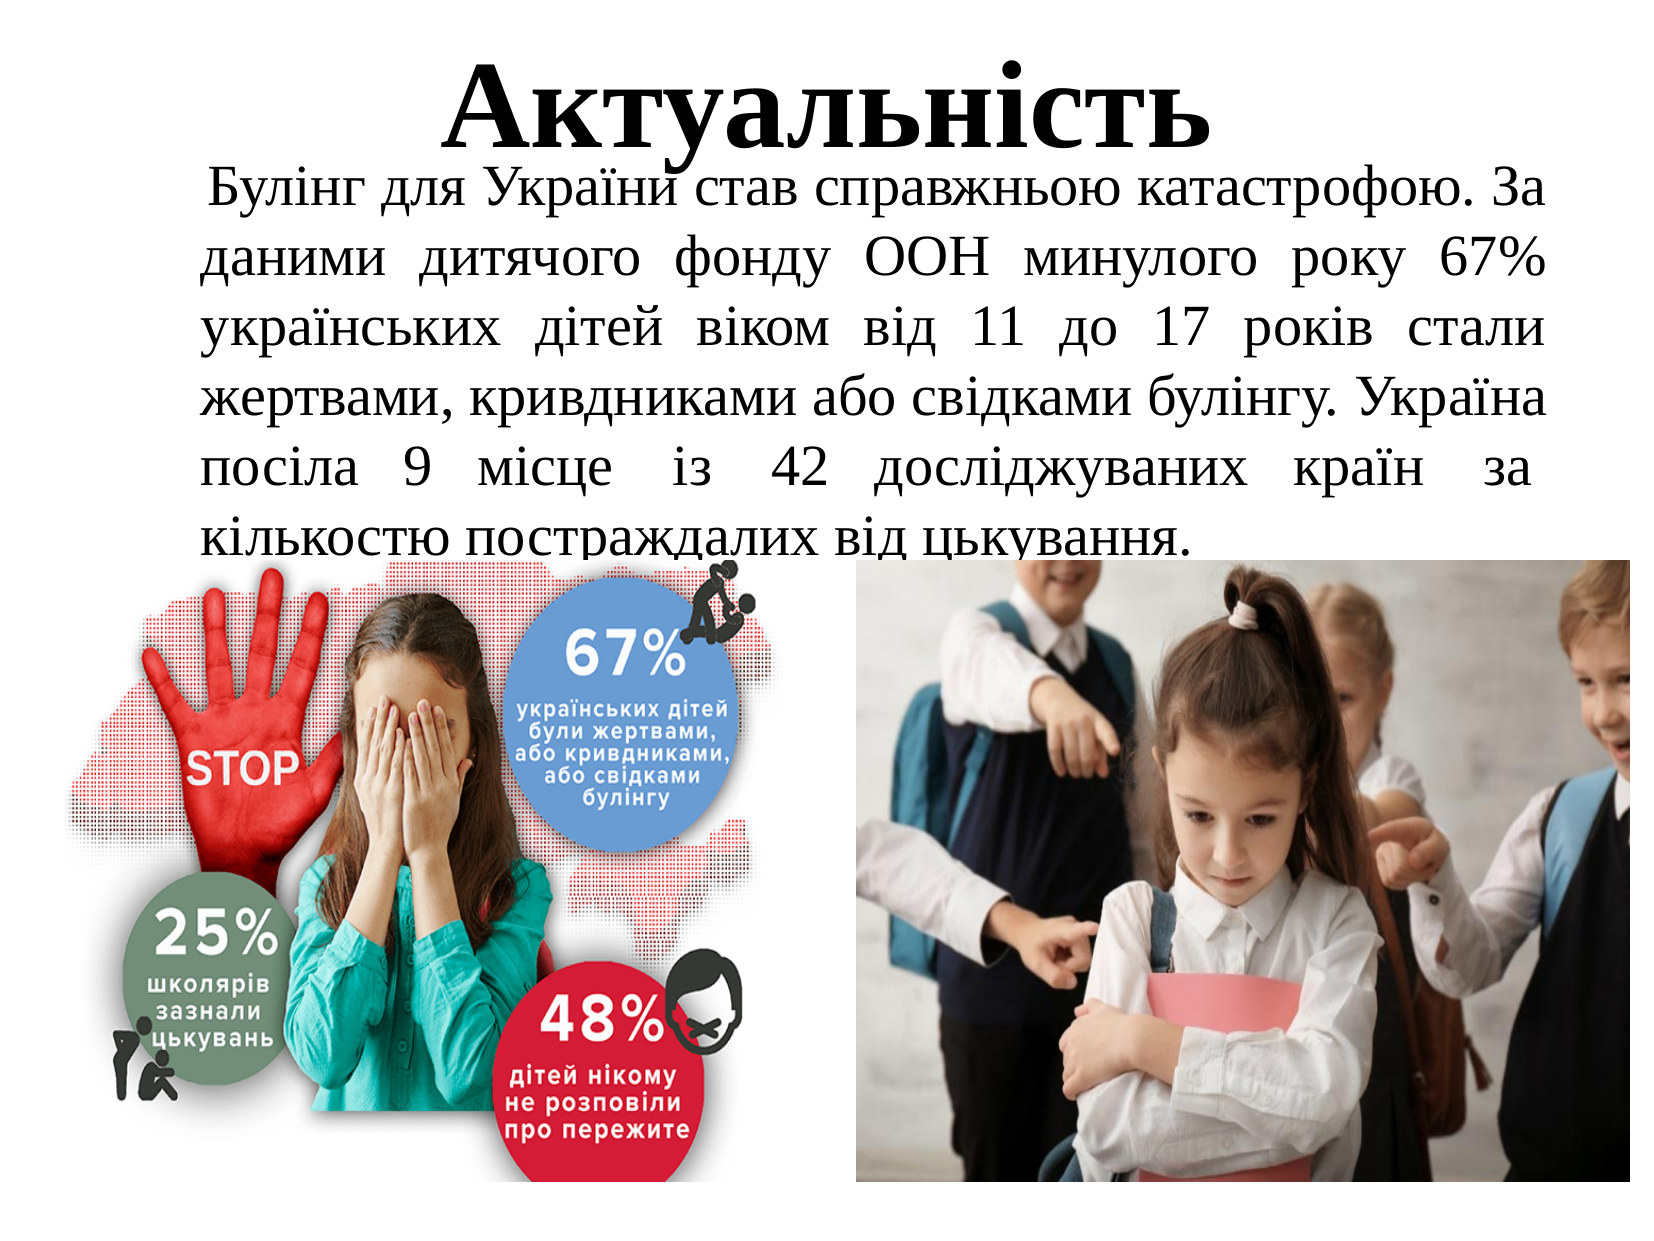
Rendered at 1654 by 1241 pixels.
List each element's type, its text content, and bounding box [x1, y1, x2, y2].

list Булінг для України став справжньою катастрофою. За даними дитячого фонду ООН минулого року 67% українських дітей віком від 11 до 17 років стали жертвами, кривдниками або свідками булінгу. Україна посіла 9 місце із 42 досліджуваних країн за кількостю постраждалих від цькування. [59, 147, 1548, 1114]
title Актуальність [82, 18, 1571, 288]
picture [29, 561, 827, 1182]
picture [856, 561, 1630, 1182]
